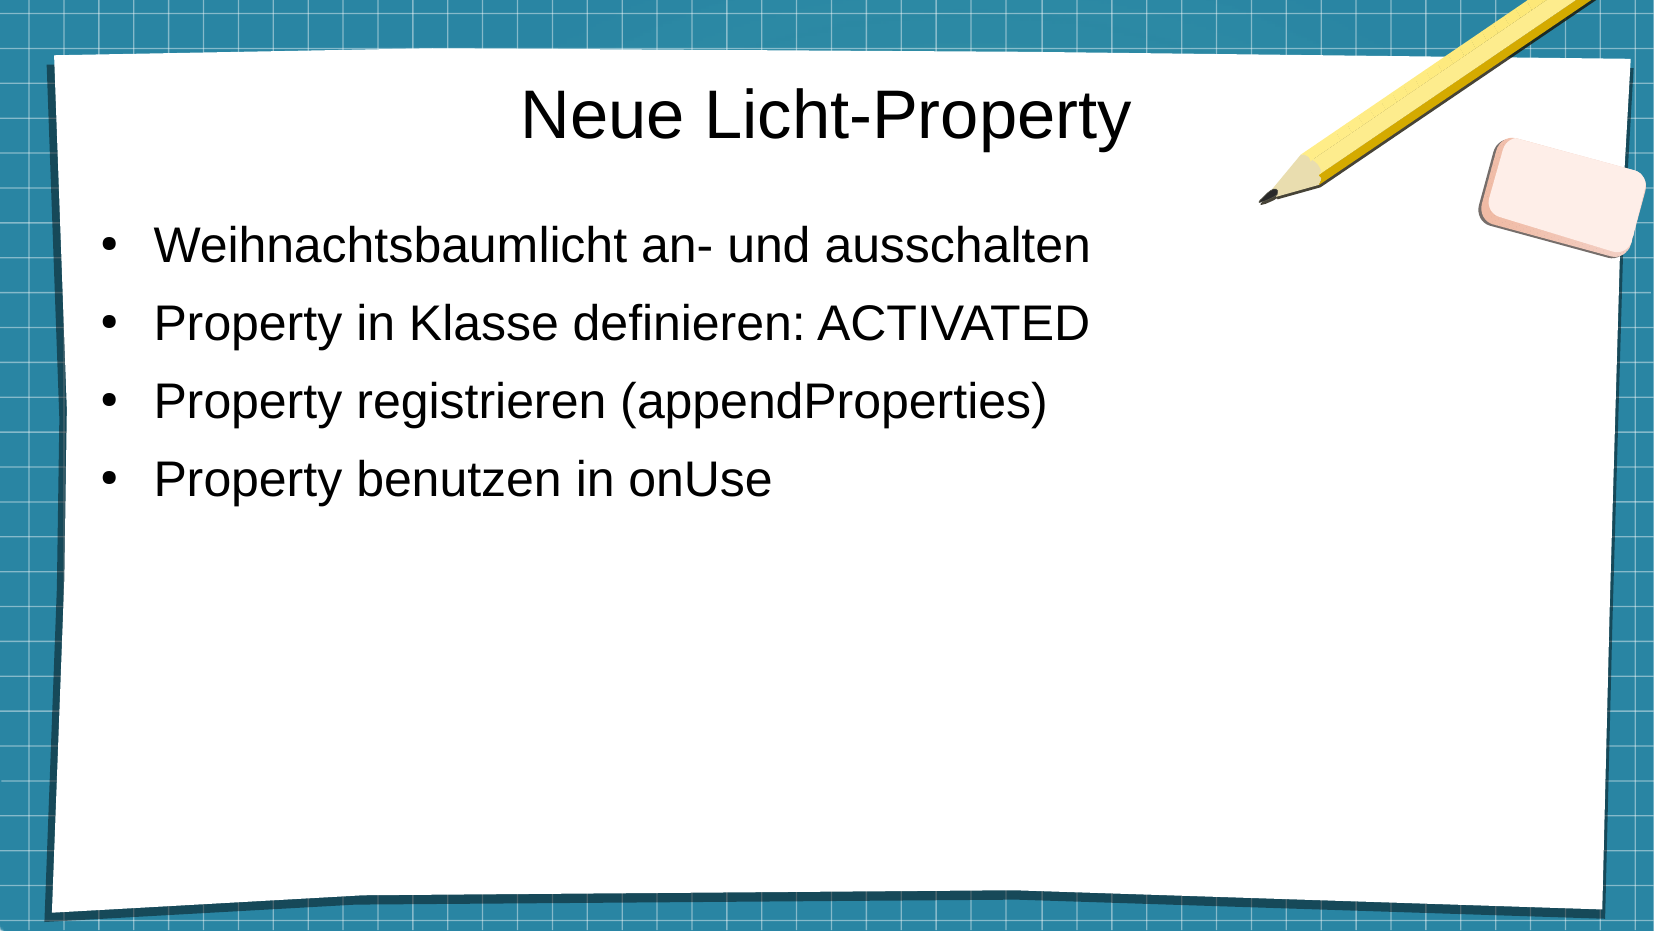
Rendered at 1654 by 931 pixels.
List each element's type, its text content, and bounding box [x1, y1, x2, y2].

list Weihnachtsbaumlicht an- und ausschalten Property in Klasse definieren: ACTIVATED Property registrieren (appendProperties) Property benutzen in onUse [82, 217, 1571, 739]
title Neue Licht-Property [82, 37, 1571, 193]
